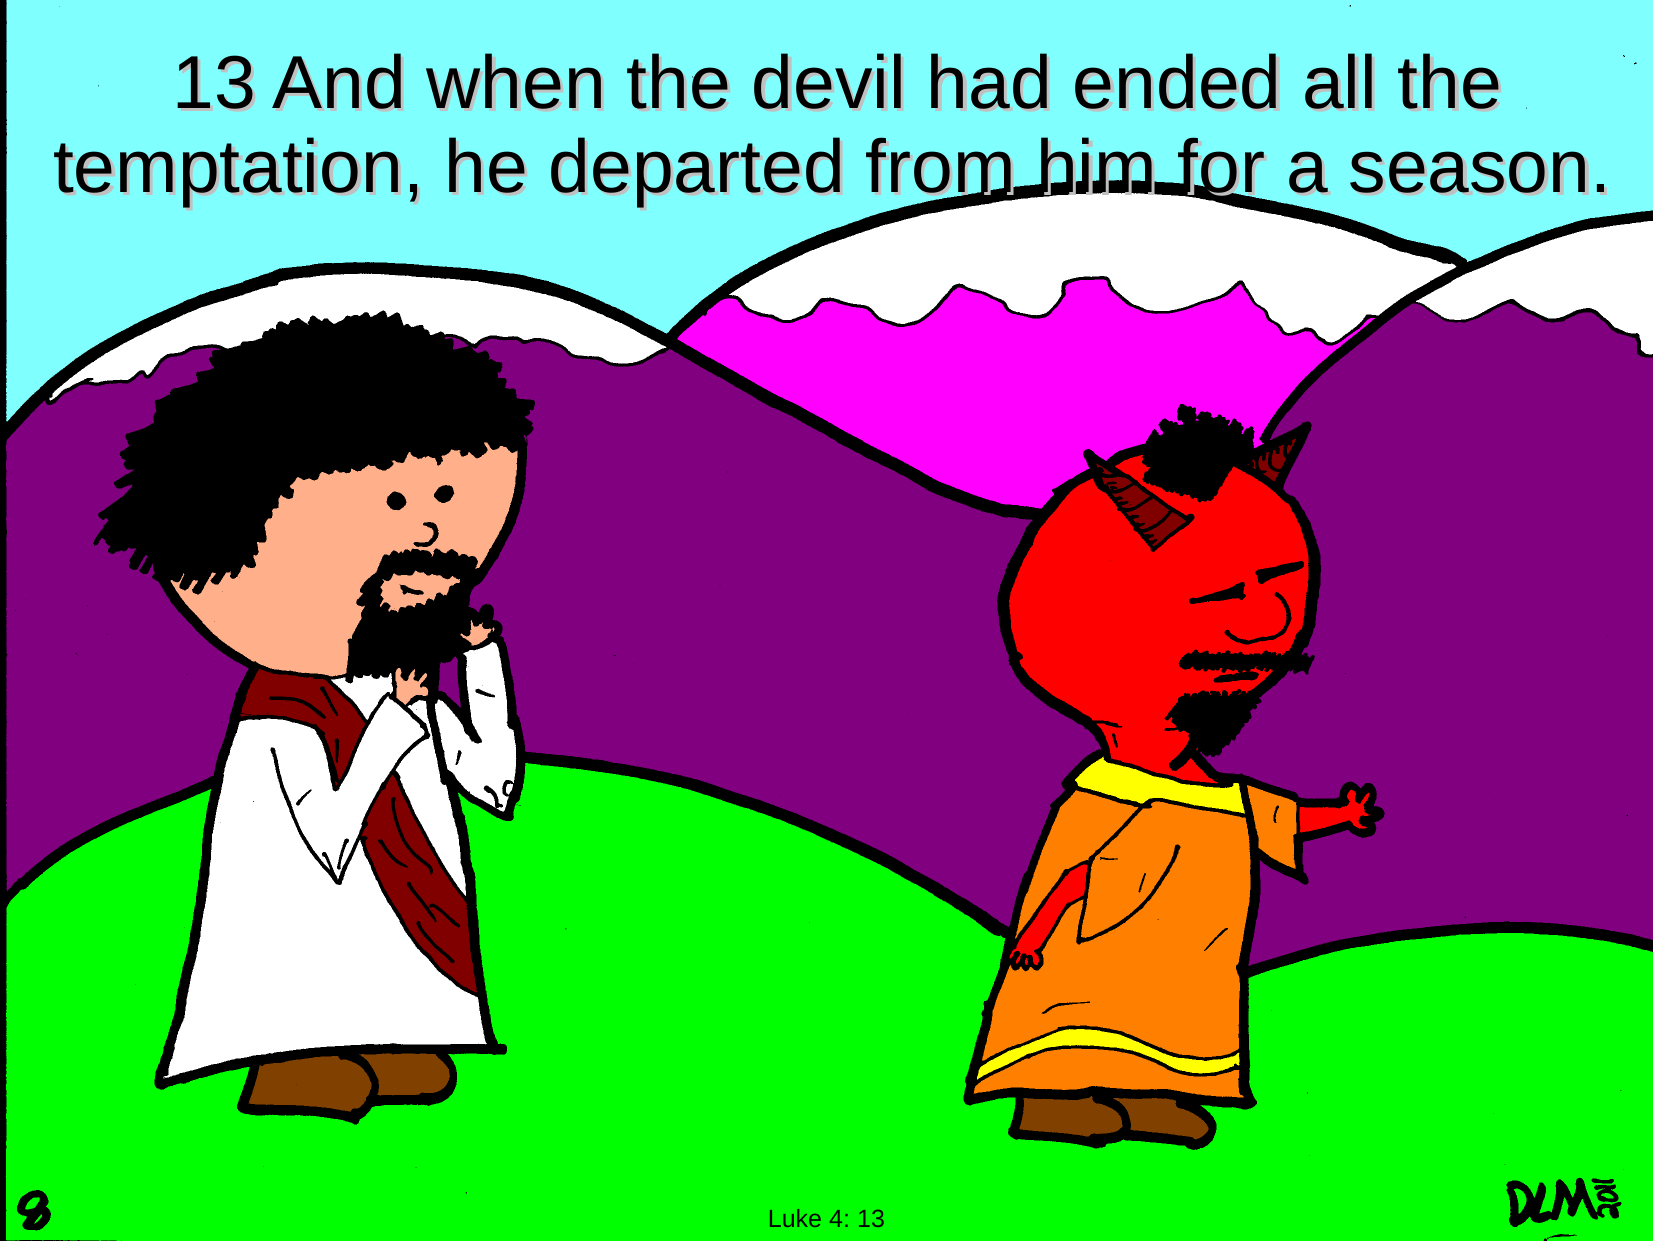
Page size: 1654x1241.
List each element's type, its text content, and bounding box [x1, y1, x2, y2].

text_box Luke 4: 13 [0, 1197, 1653, 1241]
text_box 13 And when the devil had ended all the temptation, he departed from him for a season. [31, 33, 1645, 217]
picture [0, 0, 1653, 1197]
